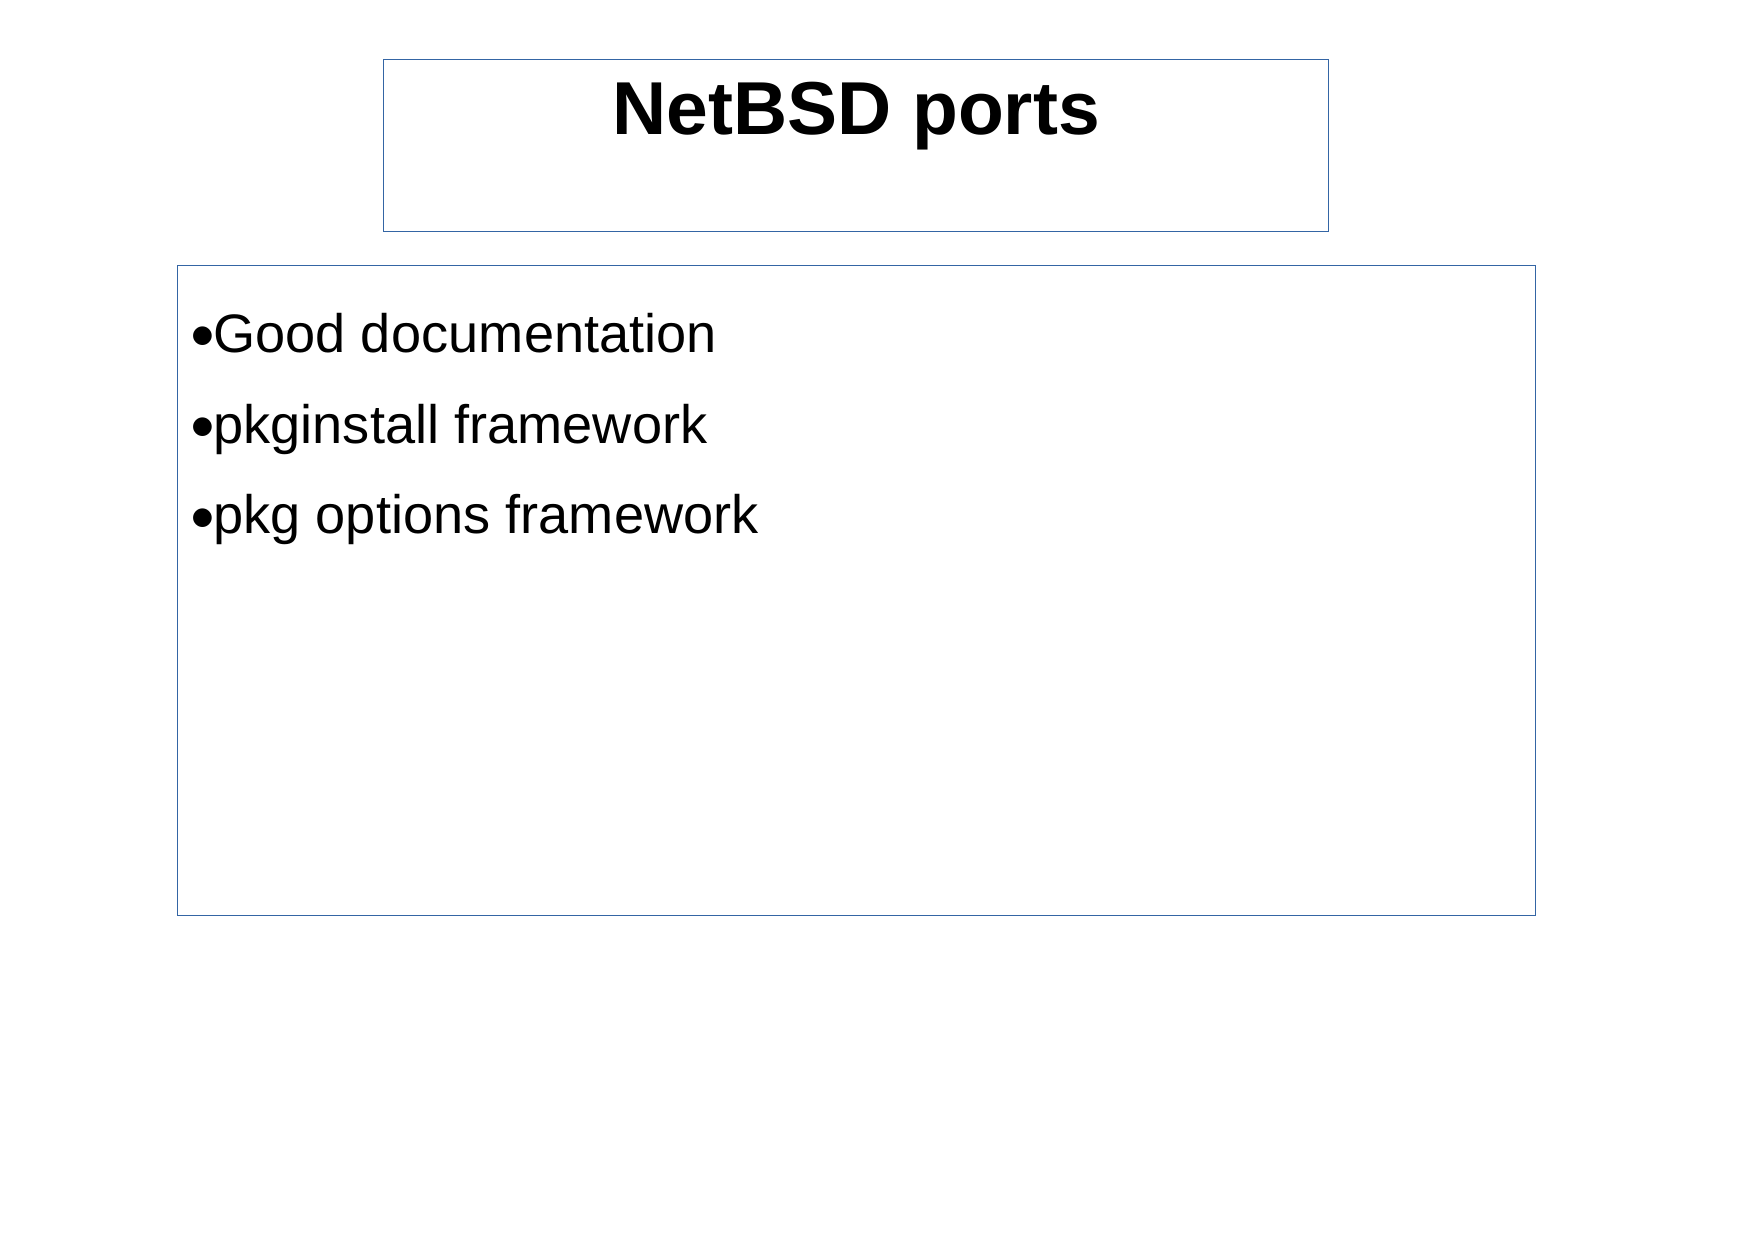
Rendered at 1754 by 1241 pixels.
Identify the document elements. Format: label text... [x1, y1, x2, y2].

text_box NetBSD ports [383, 59, 1329, 232]
text_box Good documentation pkginstall framework pkg options framework [177, 265, 1536, 916]
